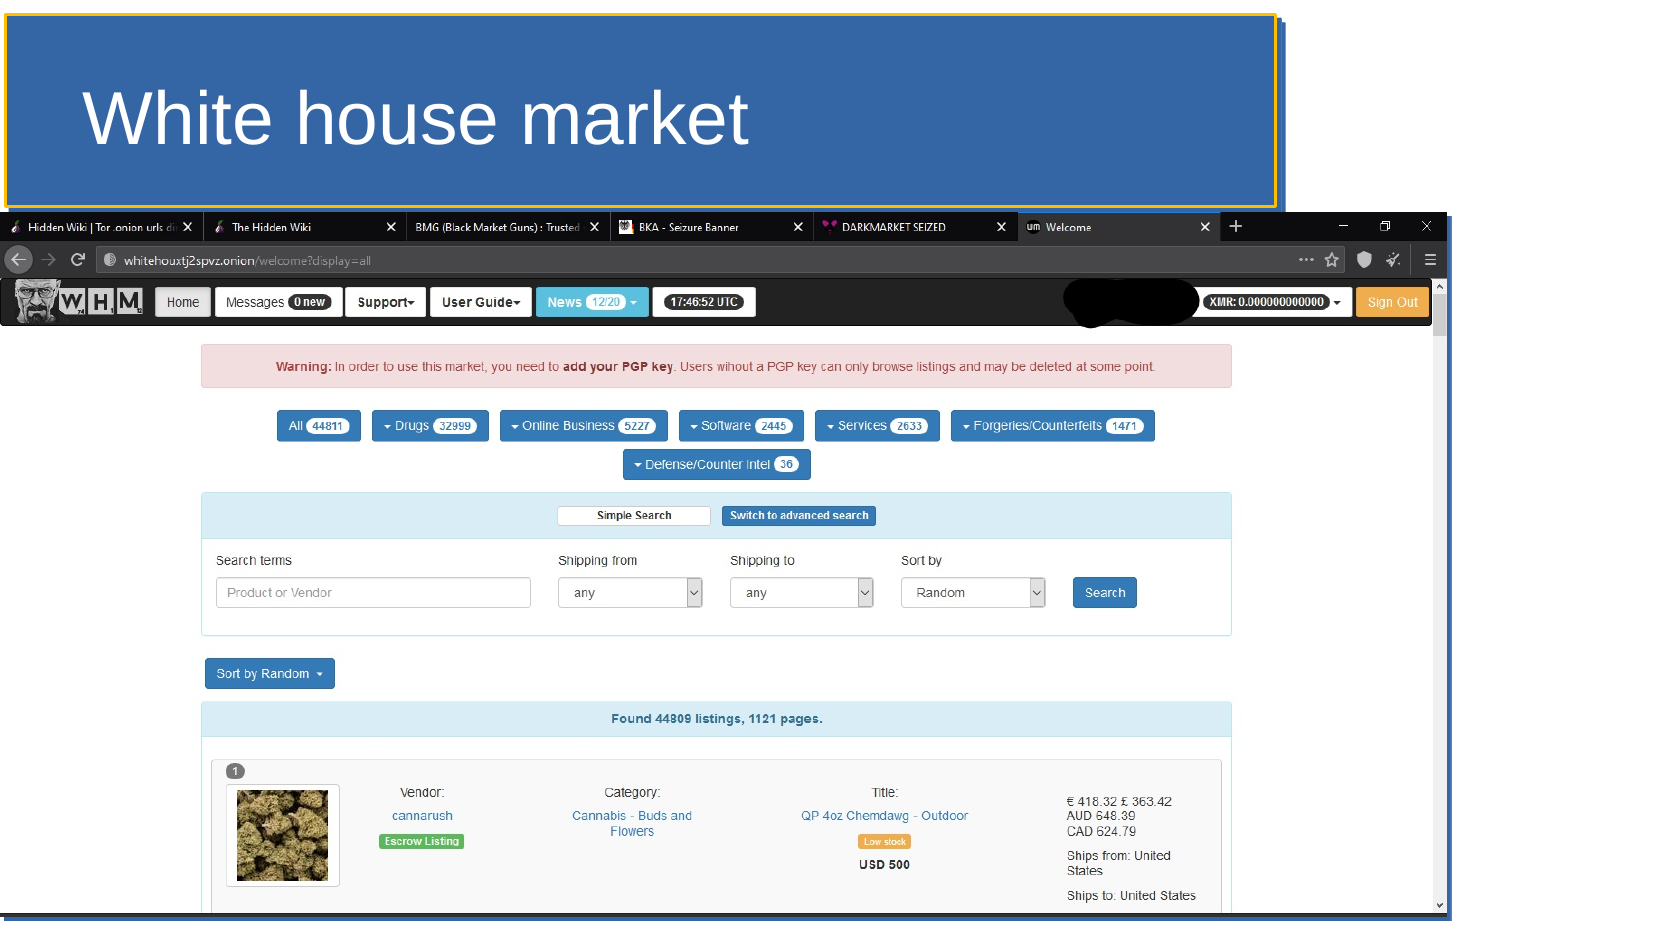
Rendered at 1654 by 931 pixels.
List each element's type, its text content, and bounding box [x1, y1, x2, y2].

title White house market [82, 44, 1235, 192]
picture [0, 212, 1447, 917]
